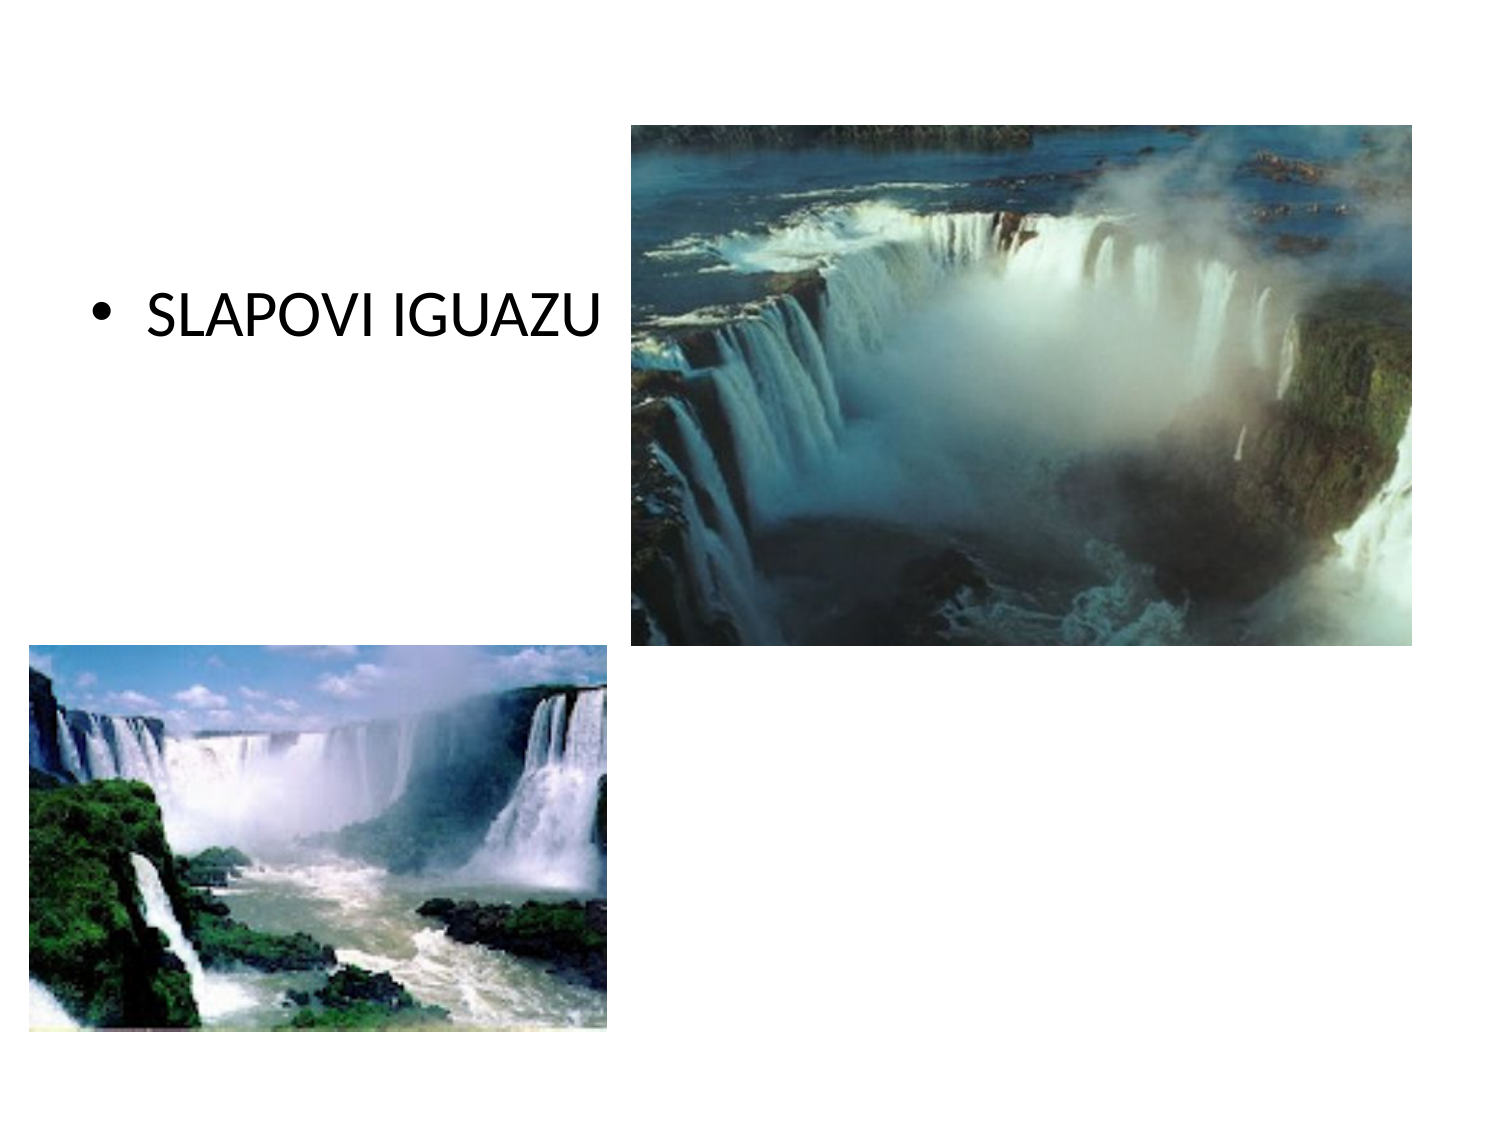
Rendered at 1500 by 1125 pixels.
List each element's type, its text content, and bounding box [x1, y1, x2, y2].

picture [631, 125, 1412, 646]
picture [29, 645, 607, 1032]
list SLAPOVI IGUAZU [75, 262, 1425, 1005]
